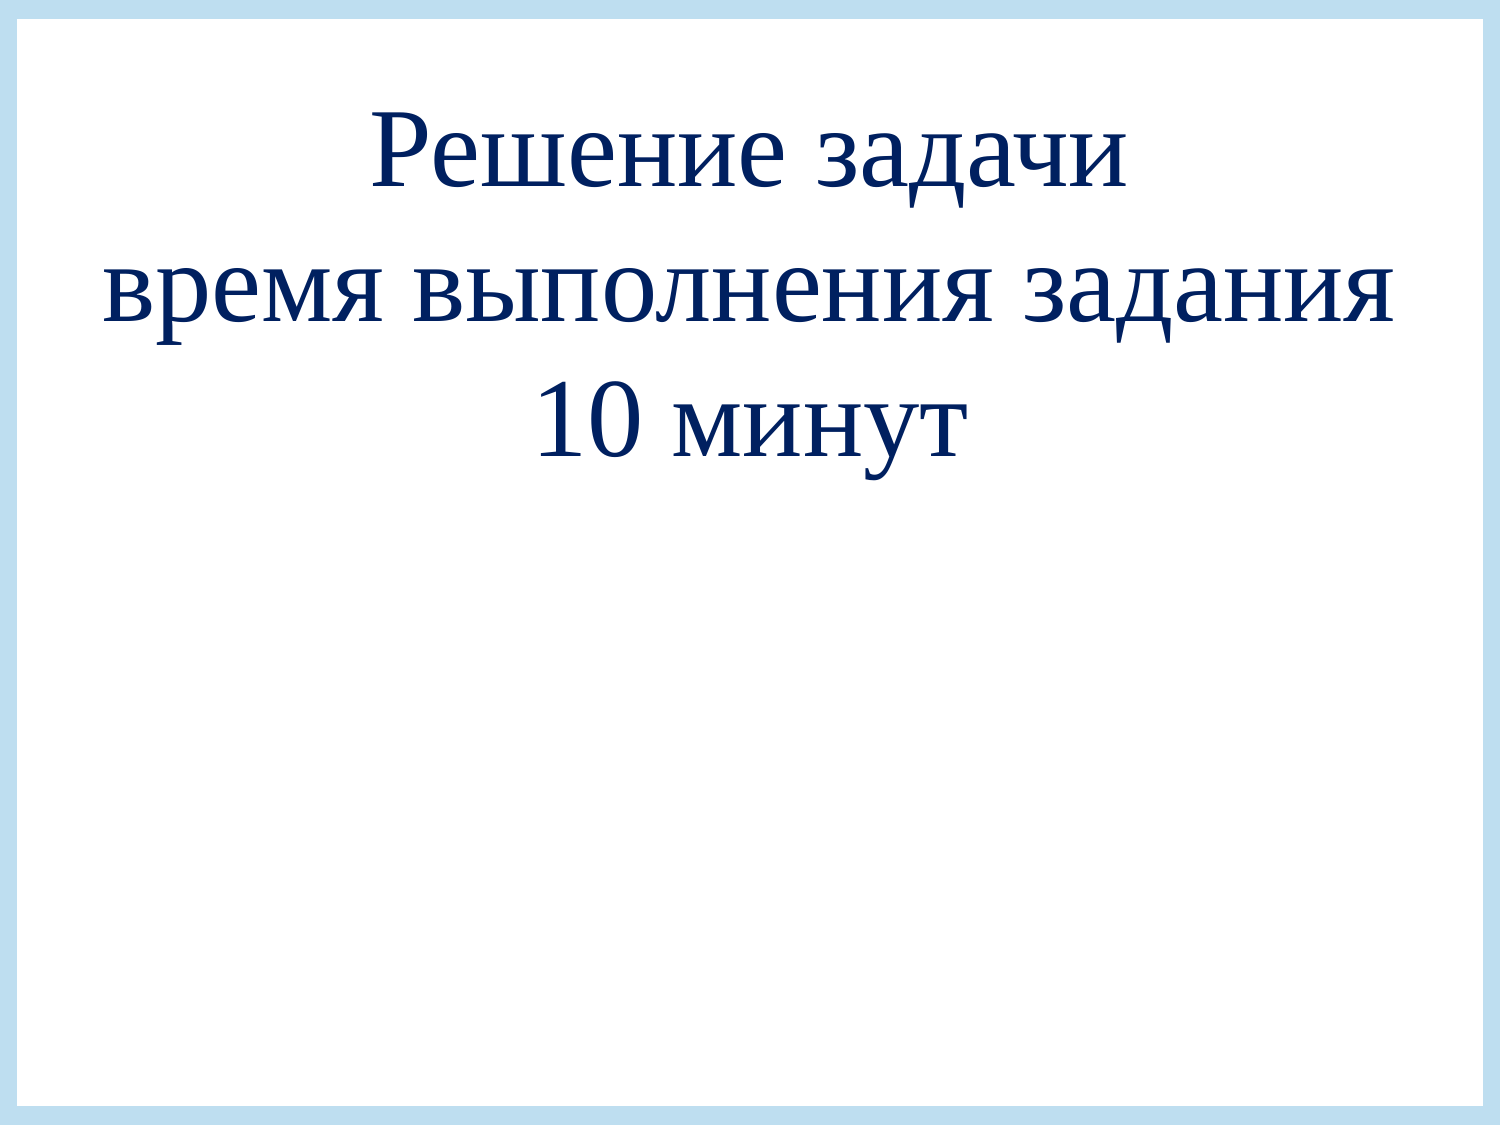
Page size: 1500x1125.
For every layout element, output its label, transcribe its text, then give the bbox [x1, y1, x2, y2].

title Решение задачи время выполнения задания 10 минут [75, 66, 1426, 421]
picture [17, 19, 1483, 1106]
